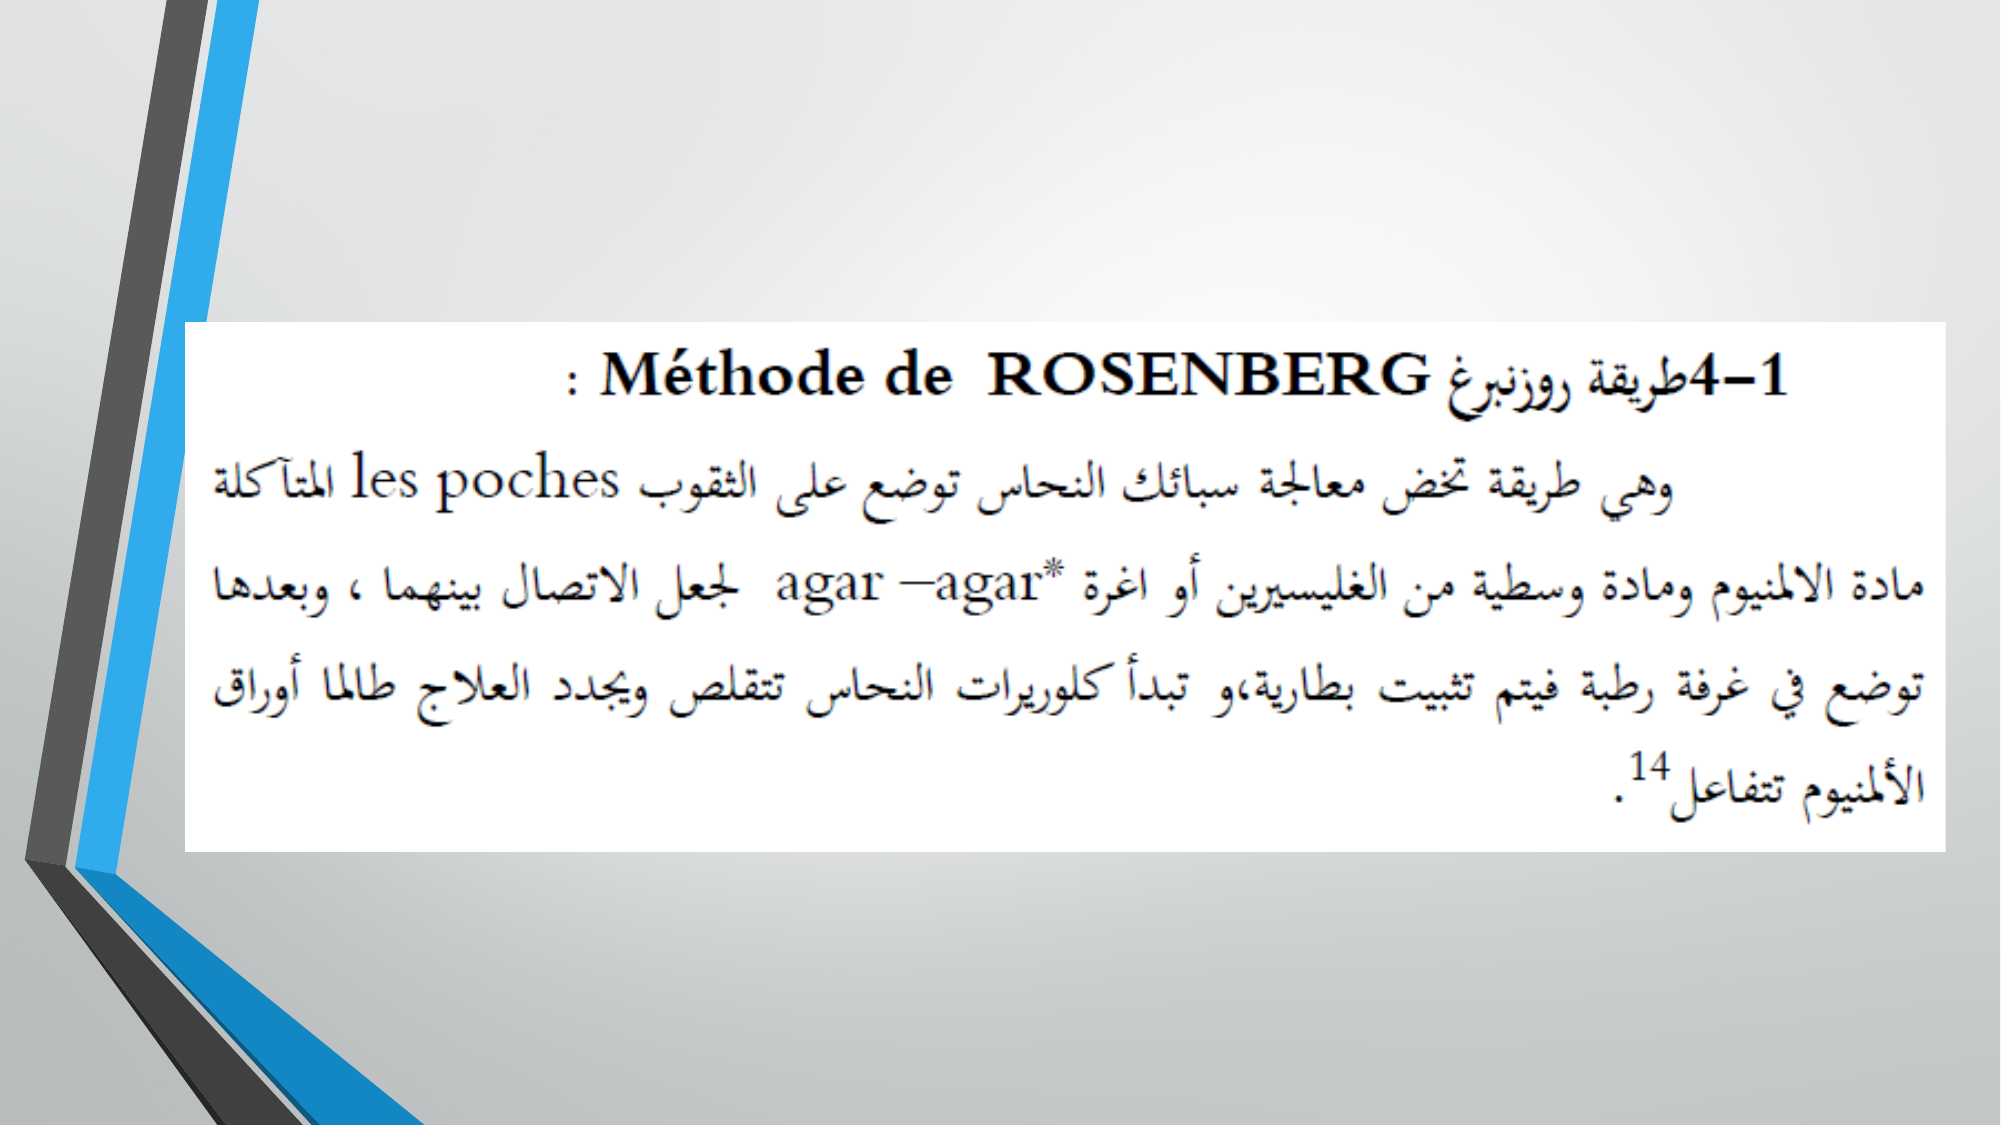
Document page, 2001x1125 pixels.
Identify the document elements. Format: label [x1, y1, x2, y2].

picture [185, 322, 1946, 852]
